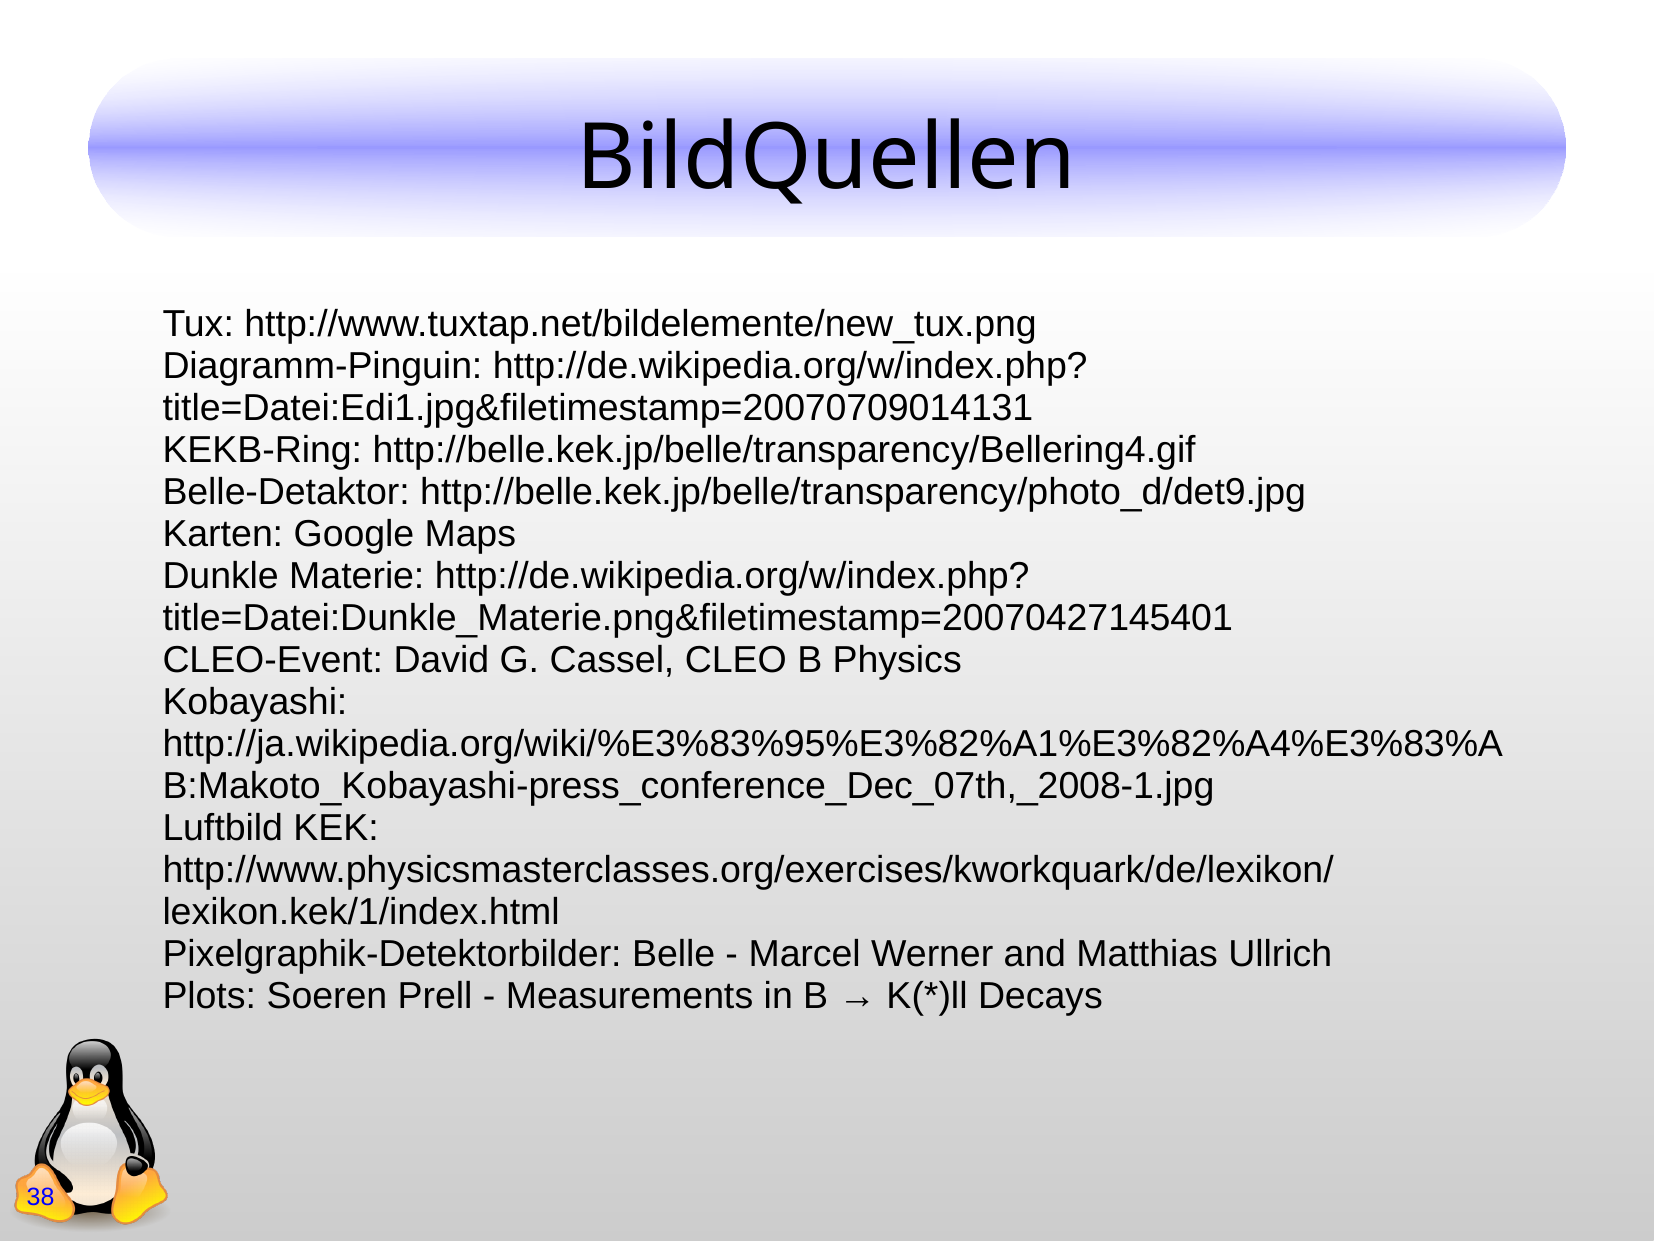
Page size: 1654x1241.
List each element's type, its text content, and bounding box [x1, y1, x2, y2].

title BildQuellen [82, 56, 1571, 250]
picture [2, 1030, 178, 1241]
text_box Tux: http://www.tuxtap.net/bildelemente/new_tux.png Diagramm-Pinguin: http://de.wikipedia.org/w/index.php?title=Datei:Edi1.jpg&filetimestamp=20070709014131 KEKB-Ring: http://belle.kek.jp/belle/transparency/Bellering4.gif Belle-Detaktor: http://belle.kek.jp/belle/transparency/photo_d/det9.jpg Karten: Google Maps Dunkle Materie: http://de.wikipedia.org/w/index.php?title=Datei:Dunkle_Materie.png&filetimestamp=20070427145401 CLEO-Event: David G. Cassel, CLEO B Physics Kobayashi: http://ja.wikipedia.org/wiki/%E3%83%95%E3%82%A1%E3%82%A4%E3%83%AB:Makoto_Kobayashi-press_conference_Dec_07th,_2008-1.jpg Luftbild KEK: http://www.physicsmasterclasses.org/exercises/kworkquark/de/lexikon/lexikon.kek/1/index.html Pixelgraphik-Detektorbilder: Belle - Marcel Werner and Matthias Ullrich Plots: Soeren Prell - Measurements in B → K(*)ll Decays [147, 295, 1536, 1024]
